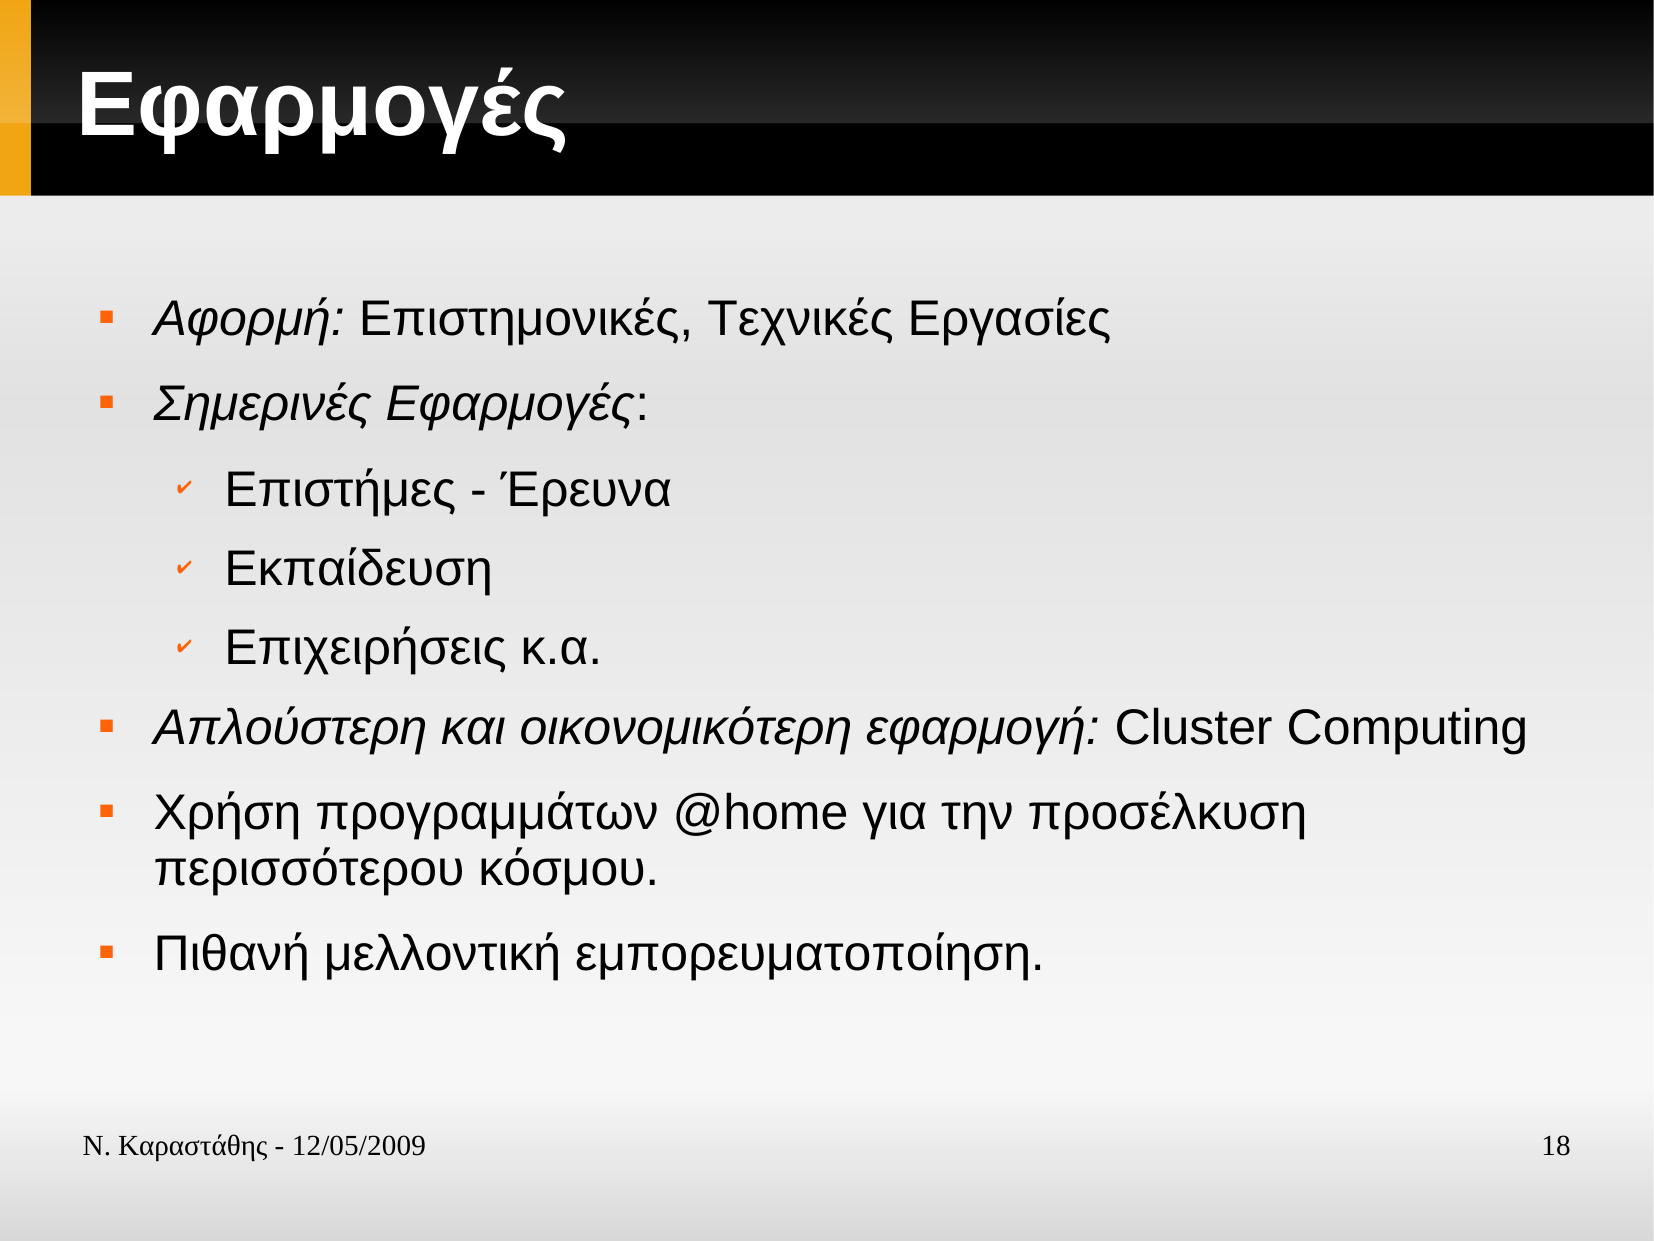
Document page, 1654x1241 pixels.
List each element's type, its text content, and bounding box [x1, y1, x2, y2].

title Εφαρμογές [76, 0, 1565, 208]
list Αφορμή: Επιστημονικές, Τεχνικές Εργασίες Σημερινές Εφαρμογές: Επιστήμες - Έρευνα Εκπαίδευση Επιχειρήσεις κ.α. Απλούστερη και οικονομικότερη εφαρμογή: Cluster Computing Χρήση προγραμμάτων @home για την προσέλκυση περισσότερου κόσμου. Πιθανή μελλοντική εμπορευματοποίηση. [82, 290, 1536, 1109]
picture [0, 0, 1654, 1241]
